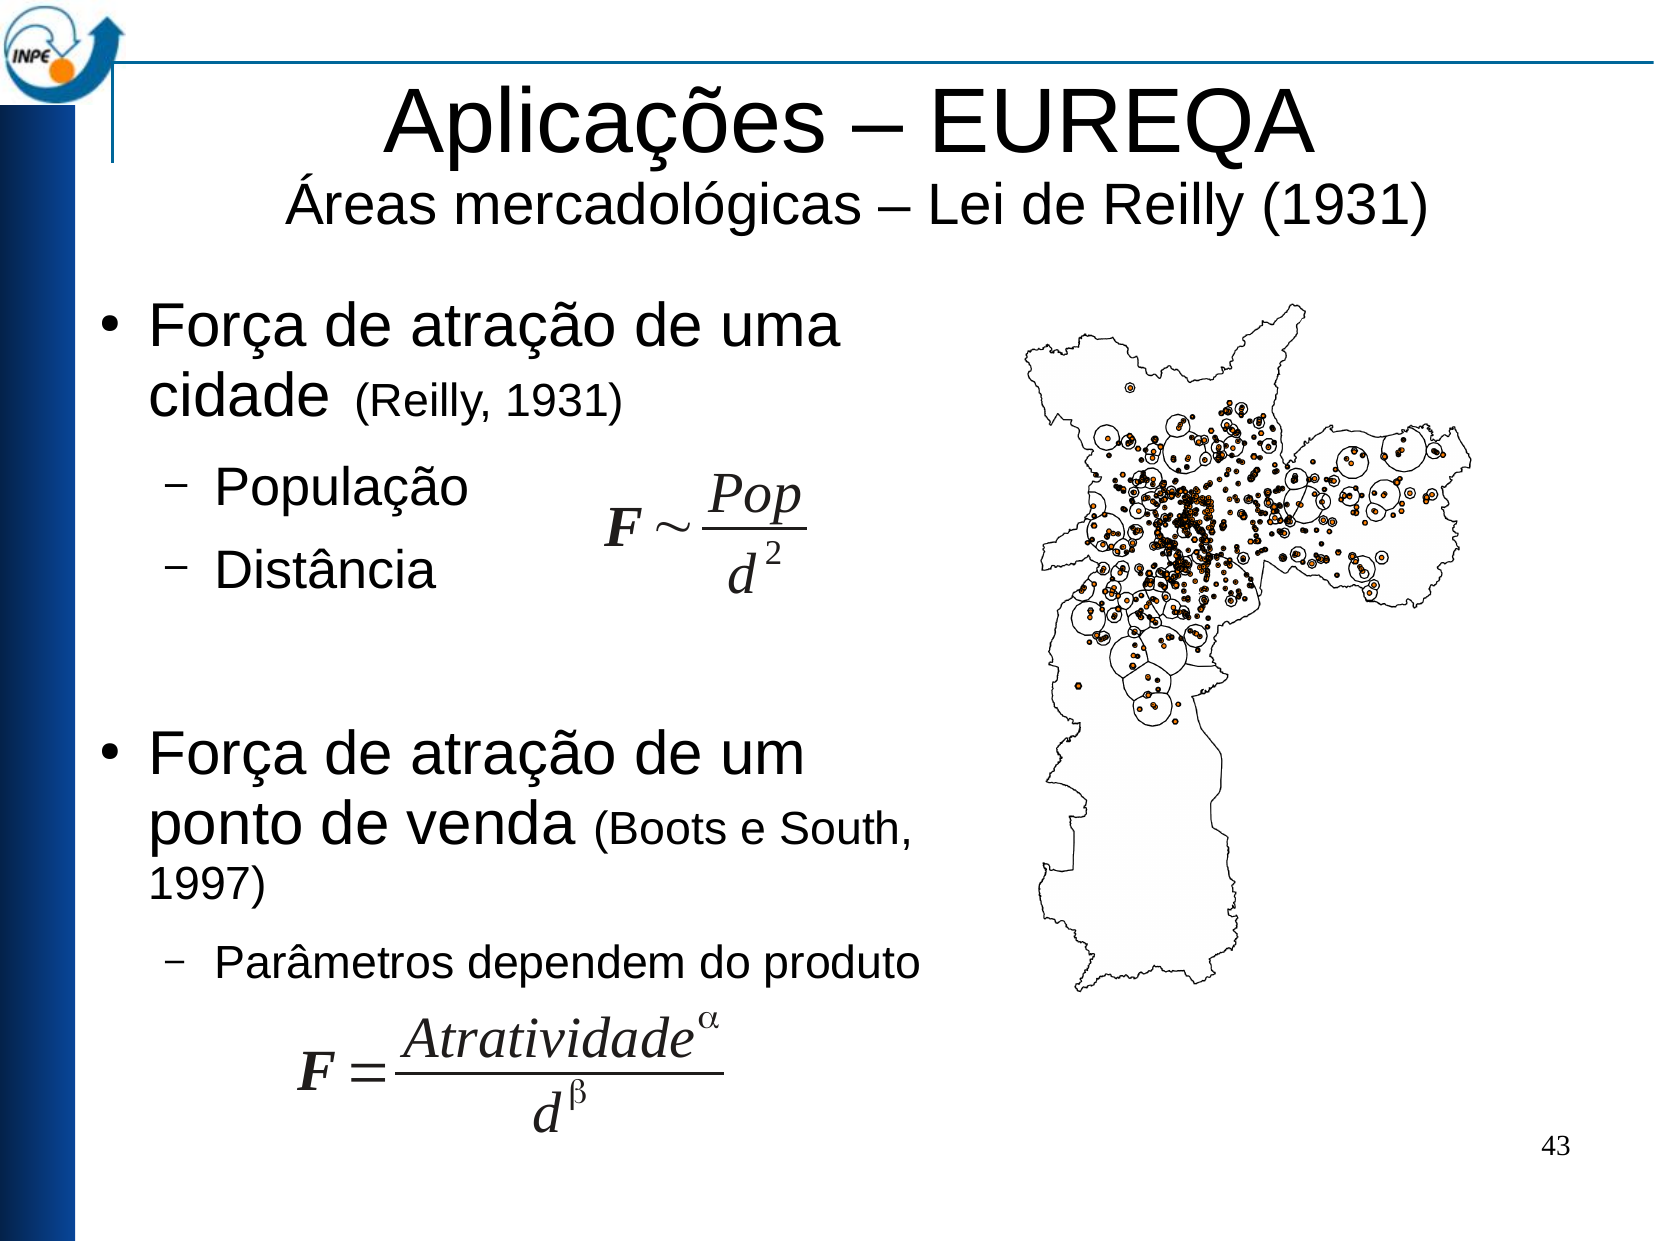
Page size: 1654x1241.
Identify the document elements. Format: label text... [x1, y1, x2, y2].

title Aplicações – EUREQA Áreas mercadológicas – Lei de Reilly (1931) [82, 49, 1619, 257]
picture [0, 0, 126, 105]
picture [1003, 290, 1485, 1010]
chart [289, 1005, 733, 1146]
chart [596, 460, 815, 607]
list Força de atração de uma cidade (Reilly, 1931) População Distância Força de atração de um ponto de venda (Boots e South, 1997) Parâmetros dependem do produto [82, 290, 922, 1010]
